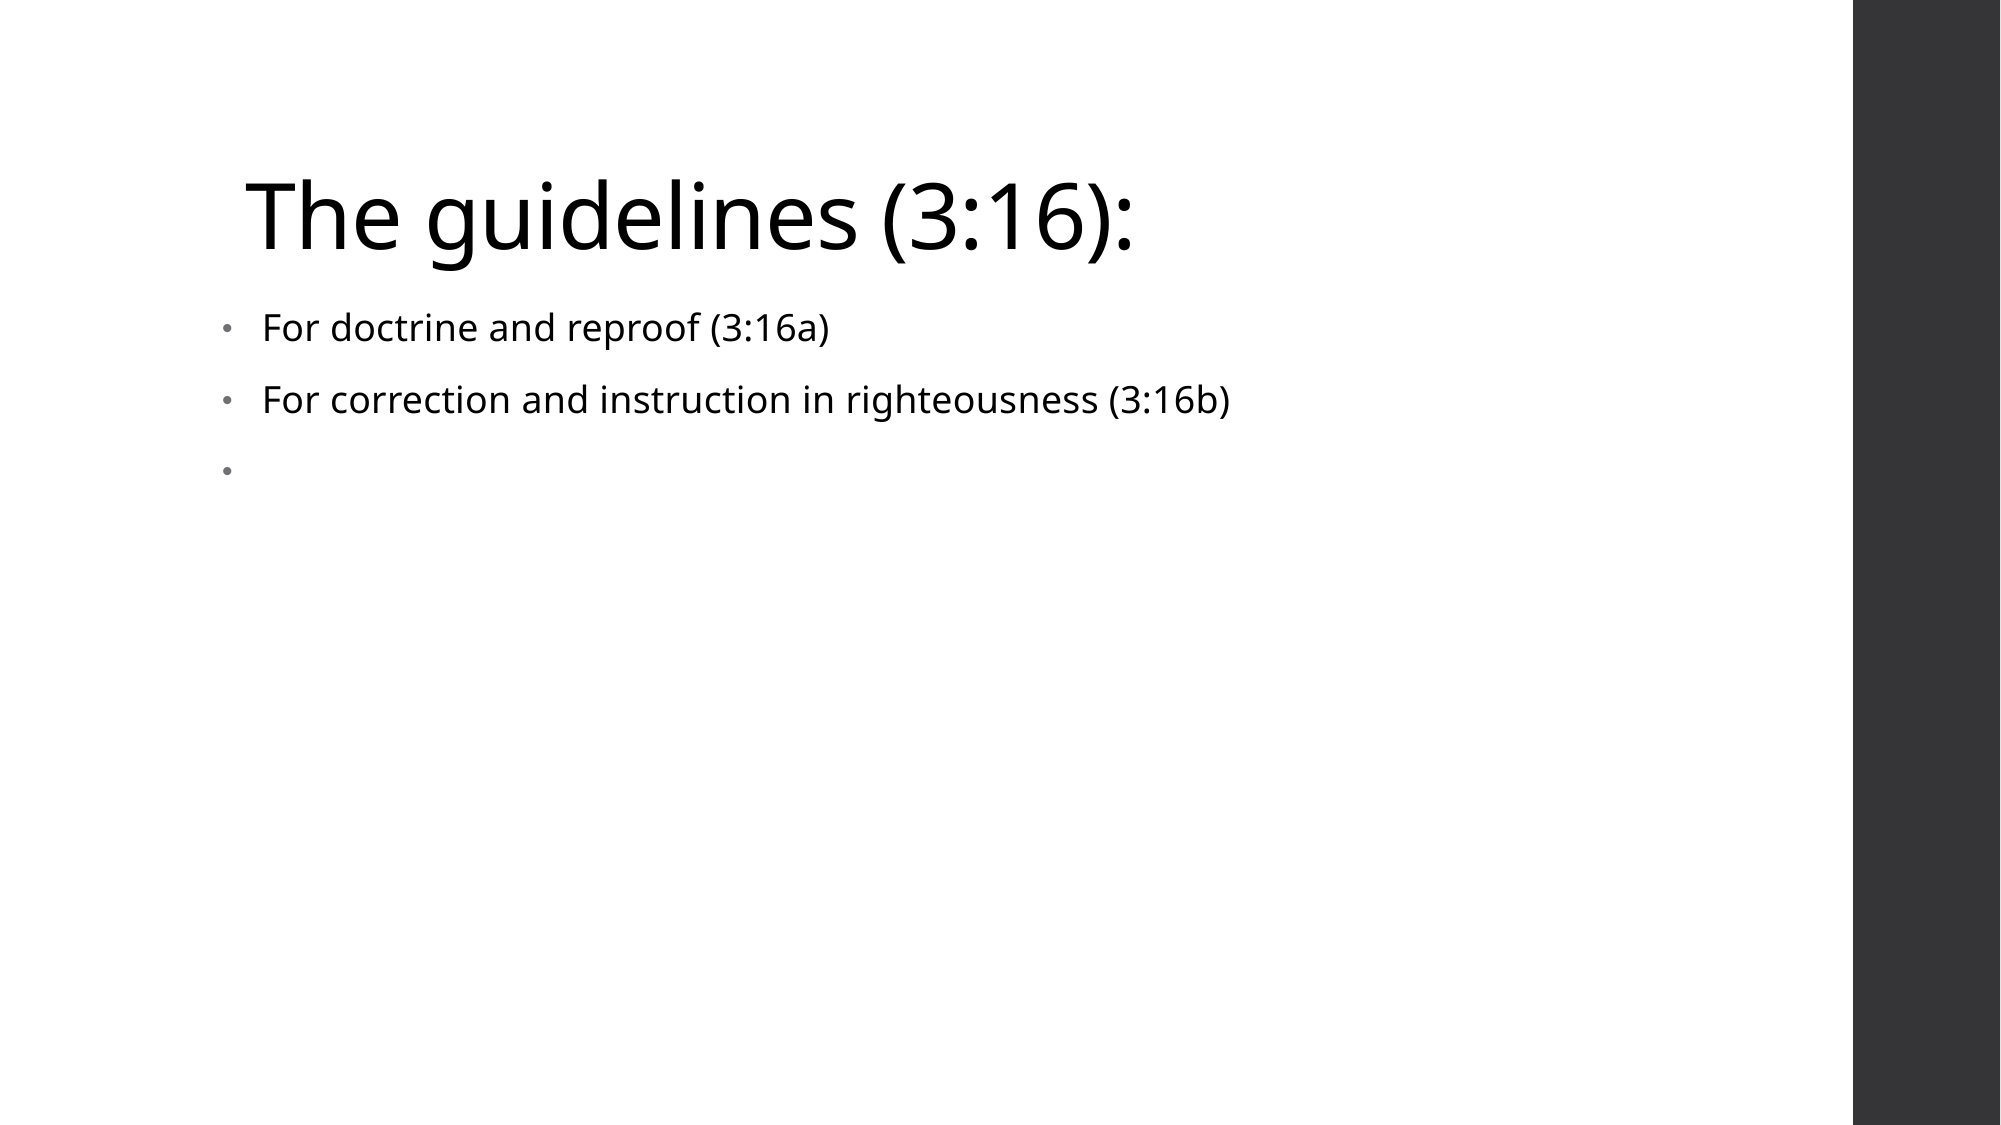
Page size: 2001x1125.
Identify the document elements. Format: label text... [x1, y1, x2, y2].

list For doctrine and reproof (3:16a) For correction and instruction in righteousness (3:16b) [206, 299, 1617, 1014]
title The guidelines (3:16): [206, 60, 1797, 278]
